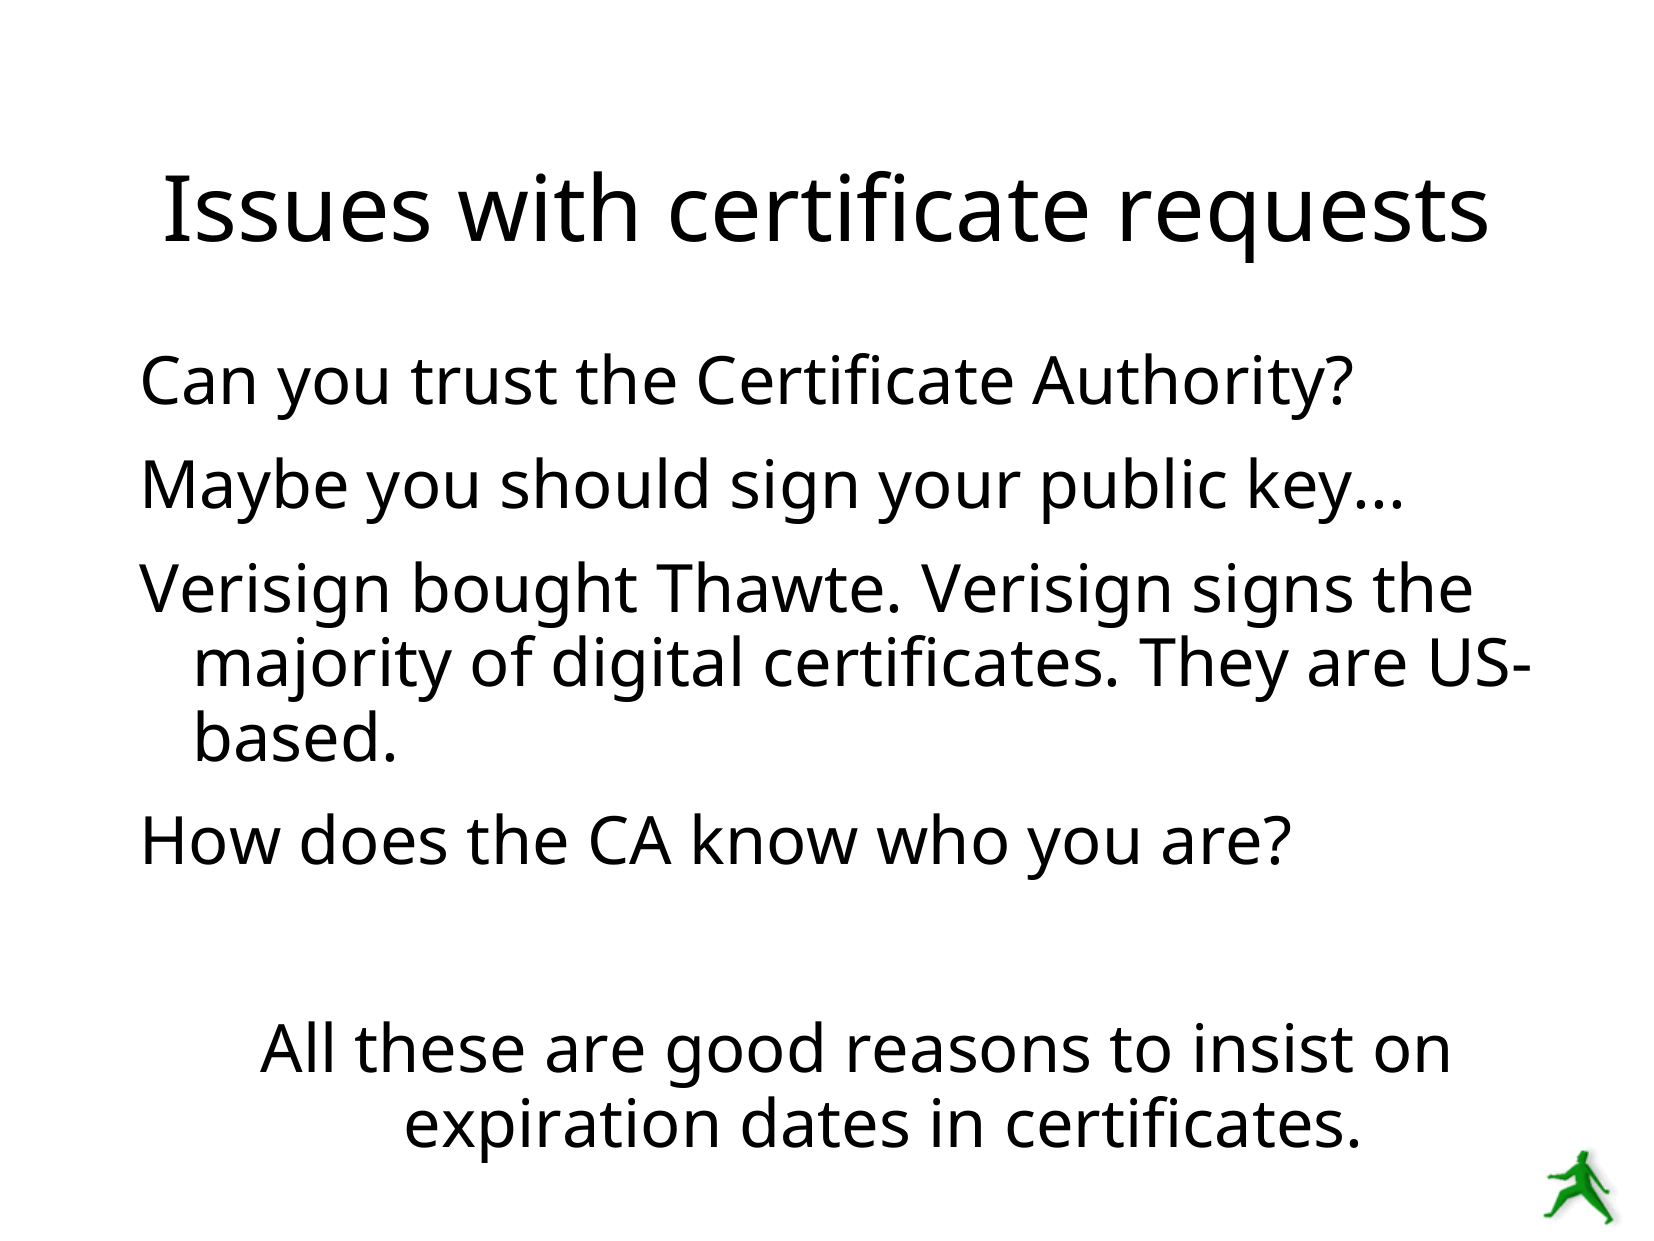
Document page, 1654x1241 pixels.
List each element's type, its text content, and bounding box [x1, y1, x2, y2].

list Can you trust the Certificate Authority? Maybe you should sign your public key... Verisign bought Thawte. Verisign signs the majority of digital certificates. They are US-based. How does the CA know who you are? All these are good reasons to insist on expiration dates in certificates. [121, 344, 1577, 1199]
picture [1541, 1135, 1634, 1227]
title Issues with certificate requests [121, 102, 1534, 311]
